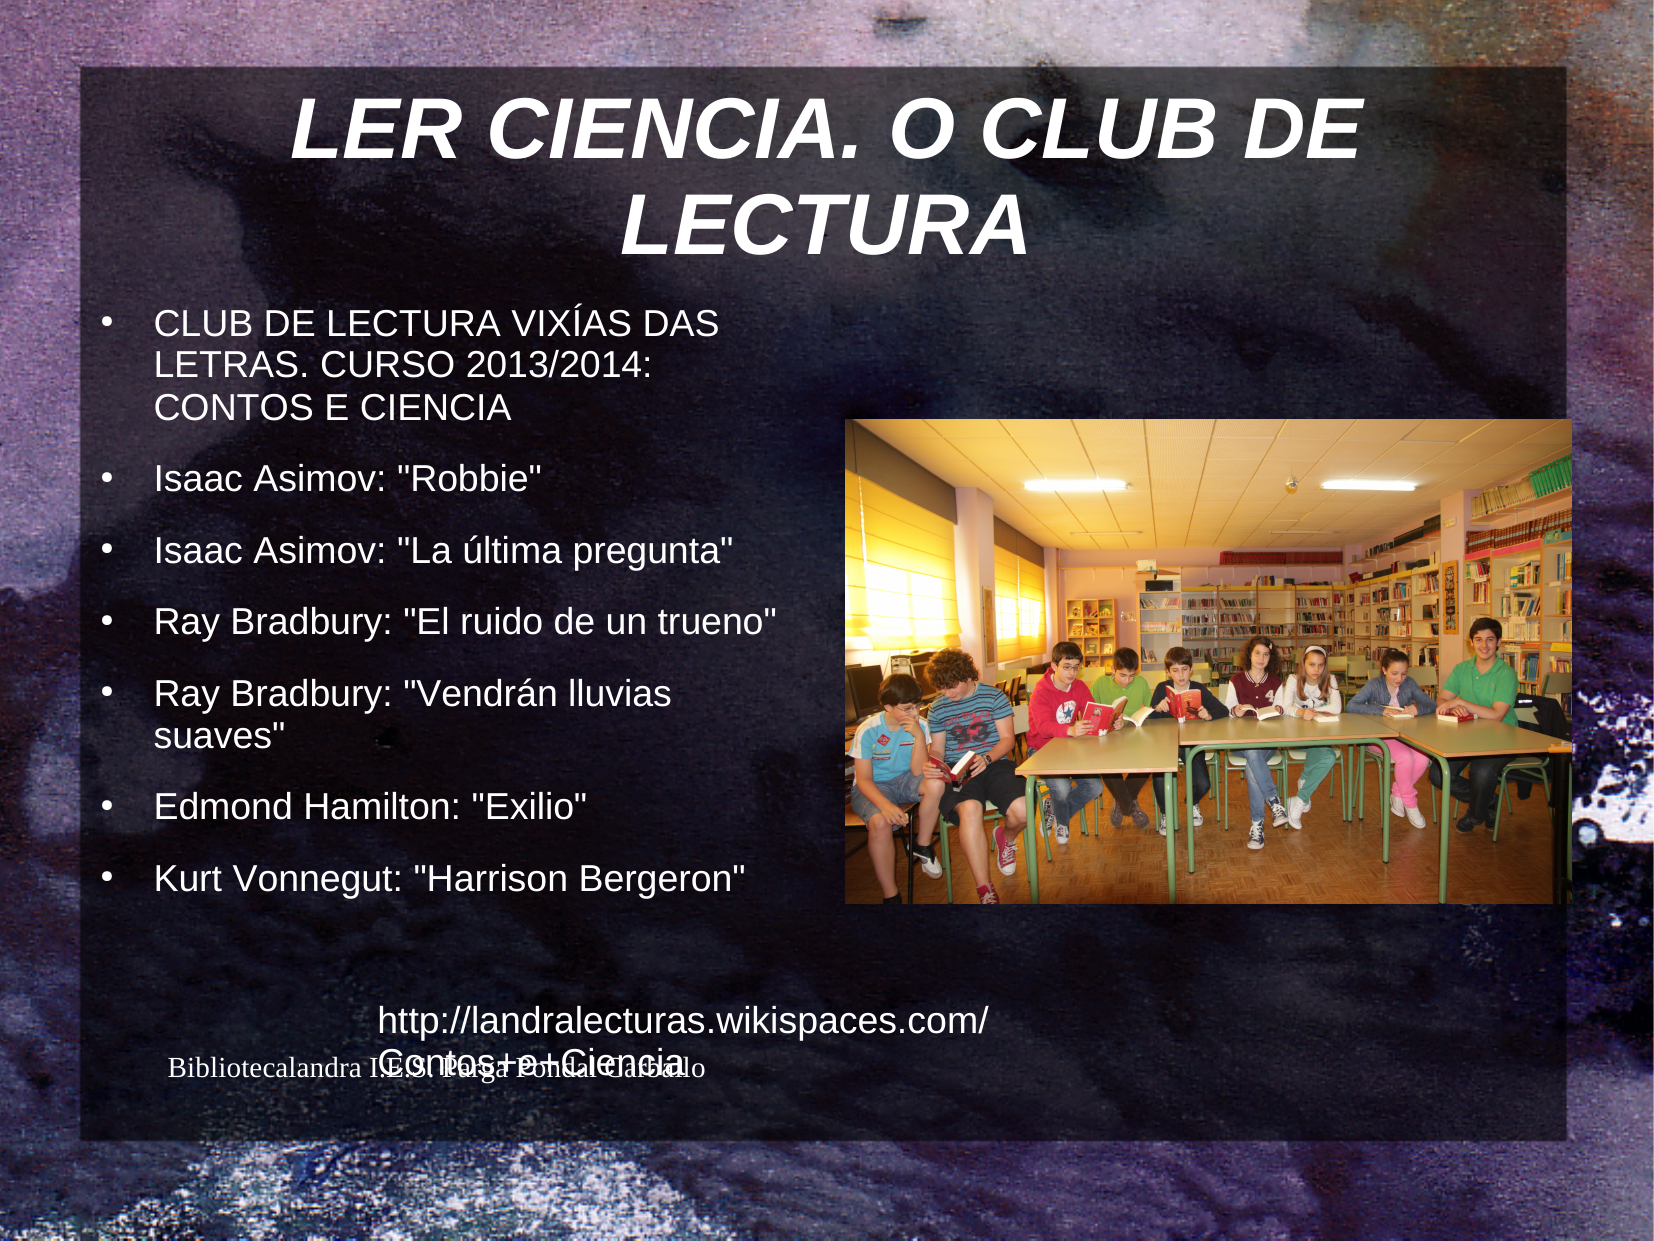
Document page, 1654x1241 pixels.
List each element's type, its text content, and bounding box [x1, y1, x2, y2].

list CLUB DE LECTURA VIXÍAS DAS LETRAS. CURSO 2013/2014: CONTOS E CIENCIA Isaac Asimov: "Robbie" Isaac Asimov: "La última pregunta" Ray Bradbury: "El ruido de un trueno" Ray Bradbury: "Vendrán lluvias suaves" Edmond Hamilton: "Exilio" Kurt Vonnegut: "Harrison Bergeron" [82, 302, 809, 1007]
picture [0, 0, 1654, 1241]
title LER CIENCIA. O CLUB DE LECTURA [82, 73, 1571, 281]
text_box http://landralecturas.wikispaces.com/Contos+e+Ciencia [362, 992, 1312, 1049]
